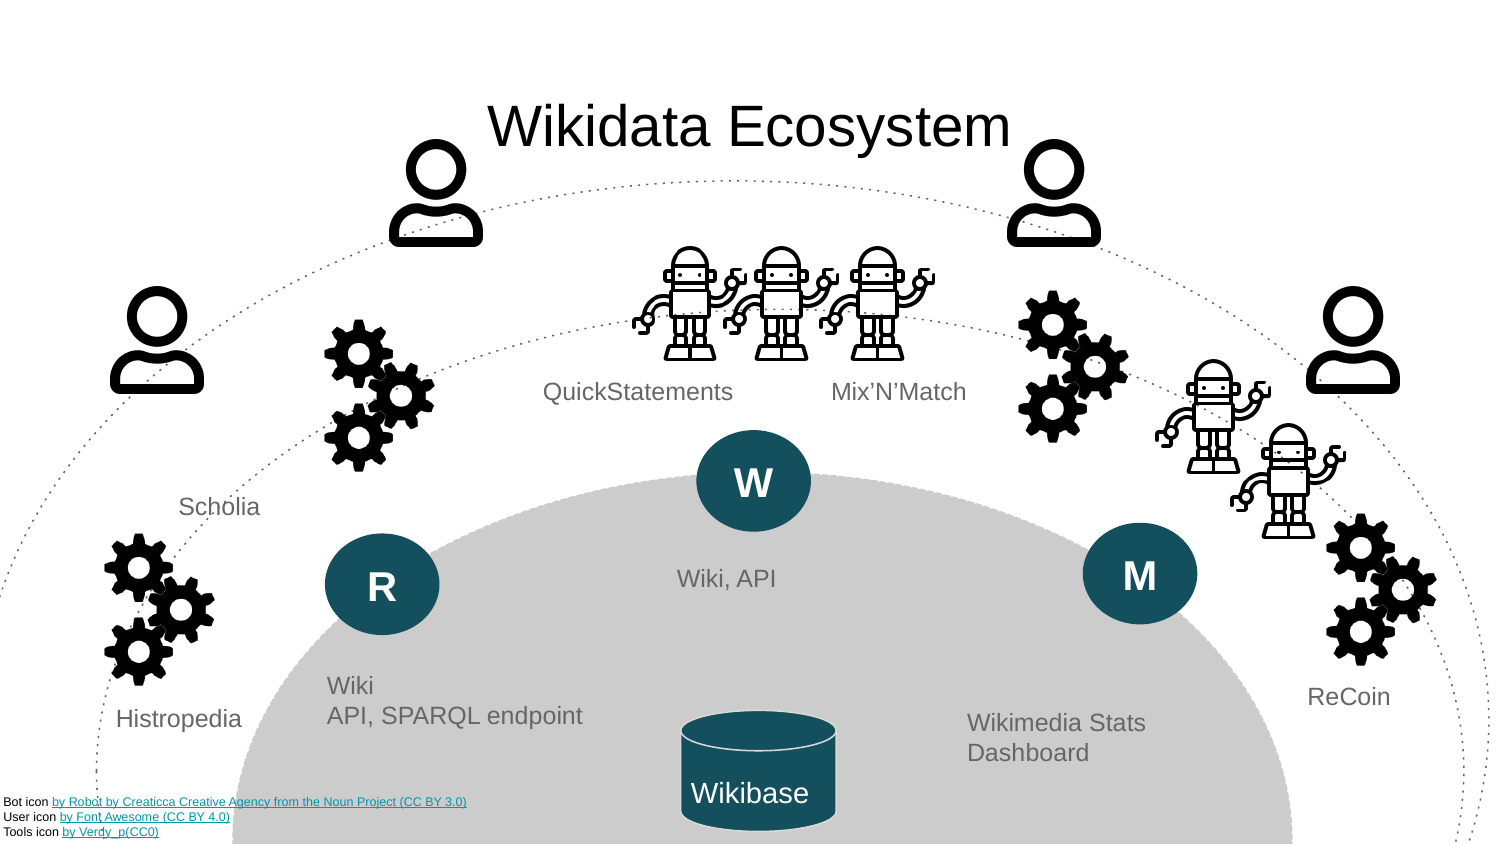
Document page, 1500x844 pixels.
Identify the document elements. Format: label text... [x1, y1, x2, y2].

text_box M [1082, 522, 1198, 625]
picture [324, 319, 445, 472]
text_box Wiki, API [661, 547, 927, 600]
picture [389, 139, 483, 247]
text_box Bot icon by Robot by Creaticca Creative Agency from the Noun Project (CC BY 3.0) User icon by Font Awesome (CC BY 4.0) Tools icon by Verdy_p(CC0) [0, 778, 598, 837]
text_box Scholia [163, 475, 352, 539]
text_box Wikibase [675, 759, 839, 823]
picture [1155, 359, 1447, 666]
text_box Wikimedia Stats Dashboard [952, 691, 1237, 755]
picture [1306, 286, 1400, 394]
title Wikidata Ecosystem [51, 72, 1449, 167]
picture [632, 246, 935, 361]
picture [1007, 139, 1101, 247]
text_box Wiki API, SPARQL endpoint [311, 654, 640, 813]
text_box Histropedia [100, 687, 290, 751]
picture [104, 533, 225, 686]
text_box [232, 473, 1293, 844]
picture [110, 286, 204, 394]
picture [1018, 290, 1139, 443]
text_box ReCoin [1292, 665, 1481, 729]
text_box QuickStatements Mix’N’Match [528, 360, 989, 424]
text_box R [324, 533, 440, 636]
text_box W [696, 430, 811, 532]
